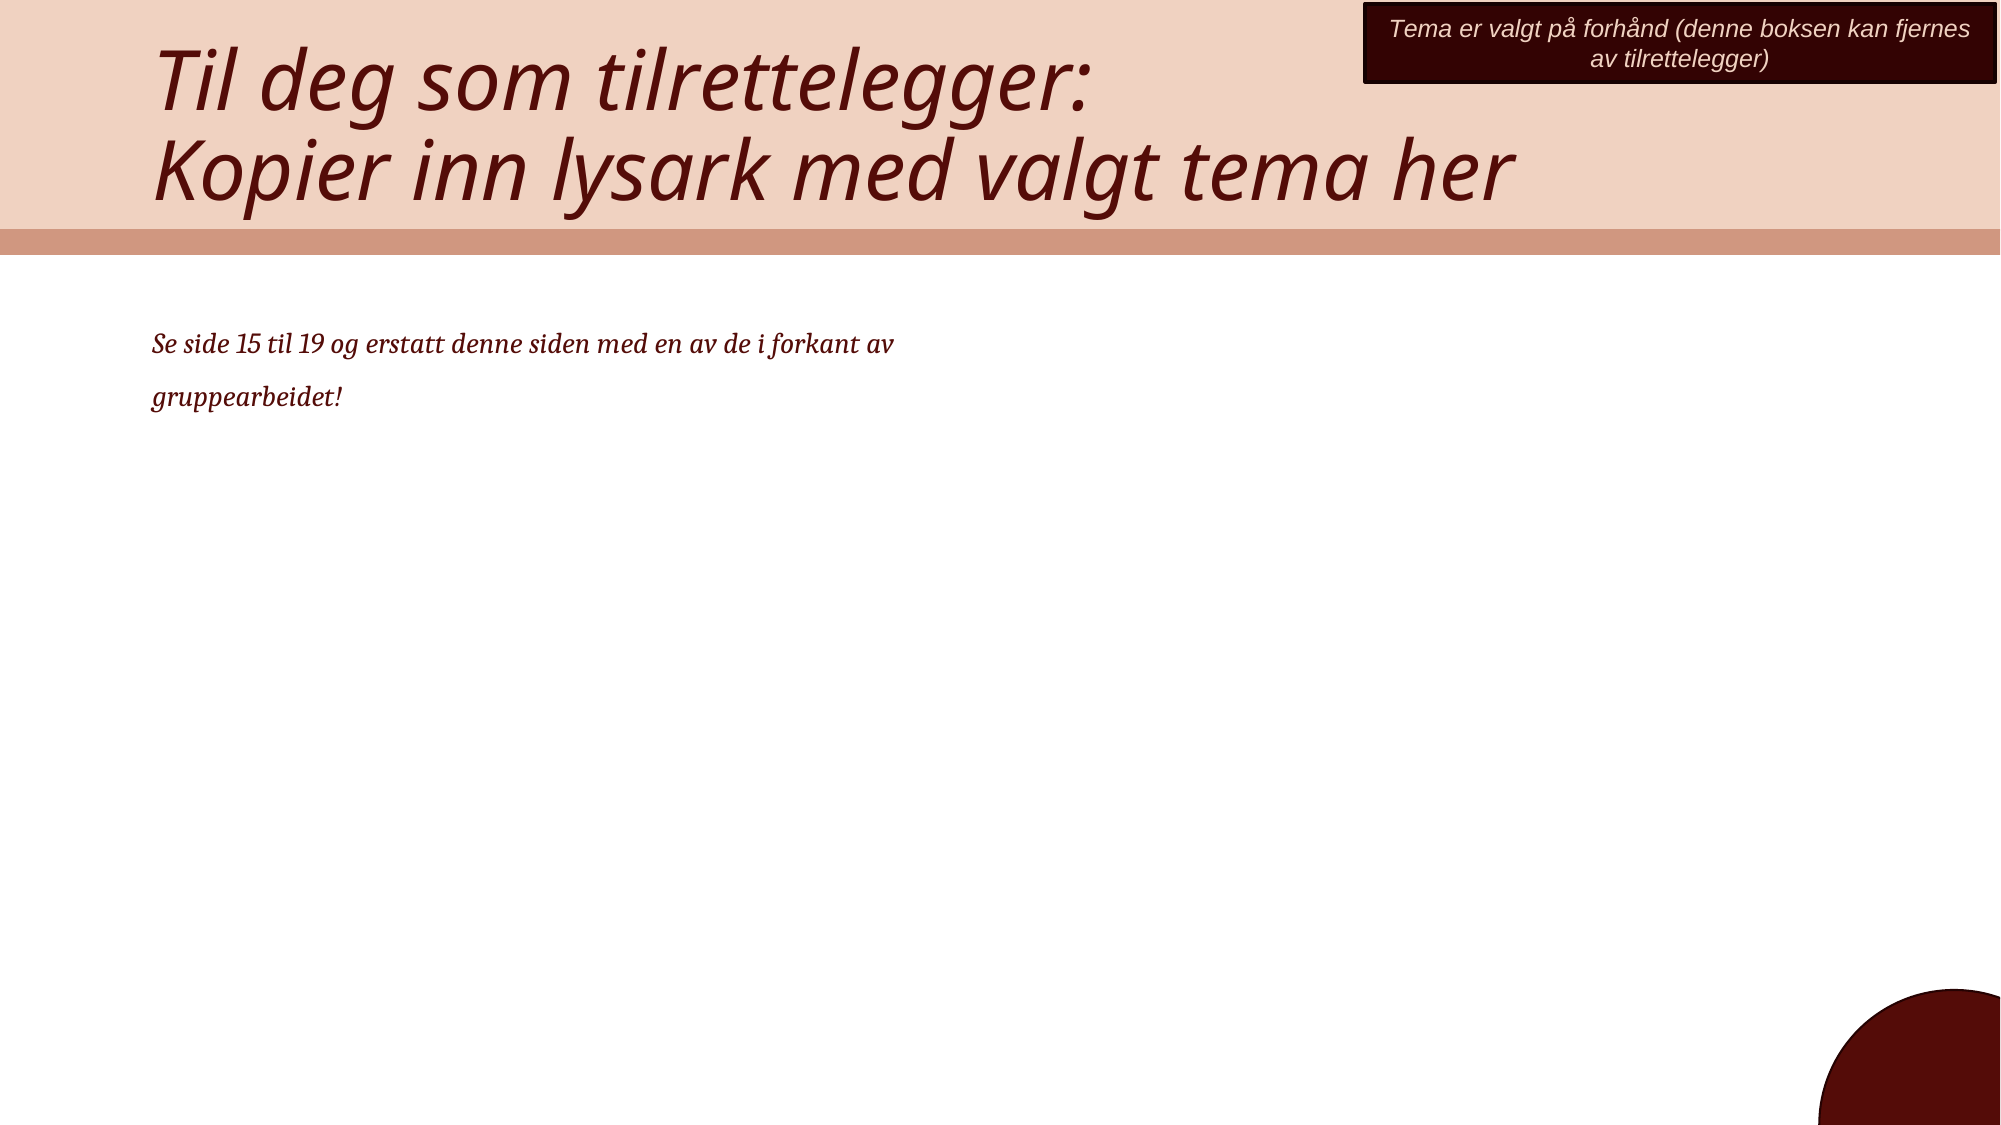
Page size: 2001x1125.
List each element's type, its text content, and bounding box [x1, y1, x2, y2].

text_box Til deg som tilrettelegger: Kopier inn lysark med valgt tema her [137, 27, 1863, 230]
list Se side 15 til 19 og erstatt denne siden med en av de i forkant av gruppearbeidet! [137, 299, 988, 1014]
text_box 11 [1785, 1042, 1970, 1103]
text_box Tema er valgt på forhånd (denne boksen kan fjernes av tilrettelegger) [1365, 4, 1995, 82]
